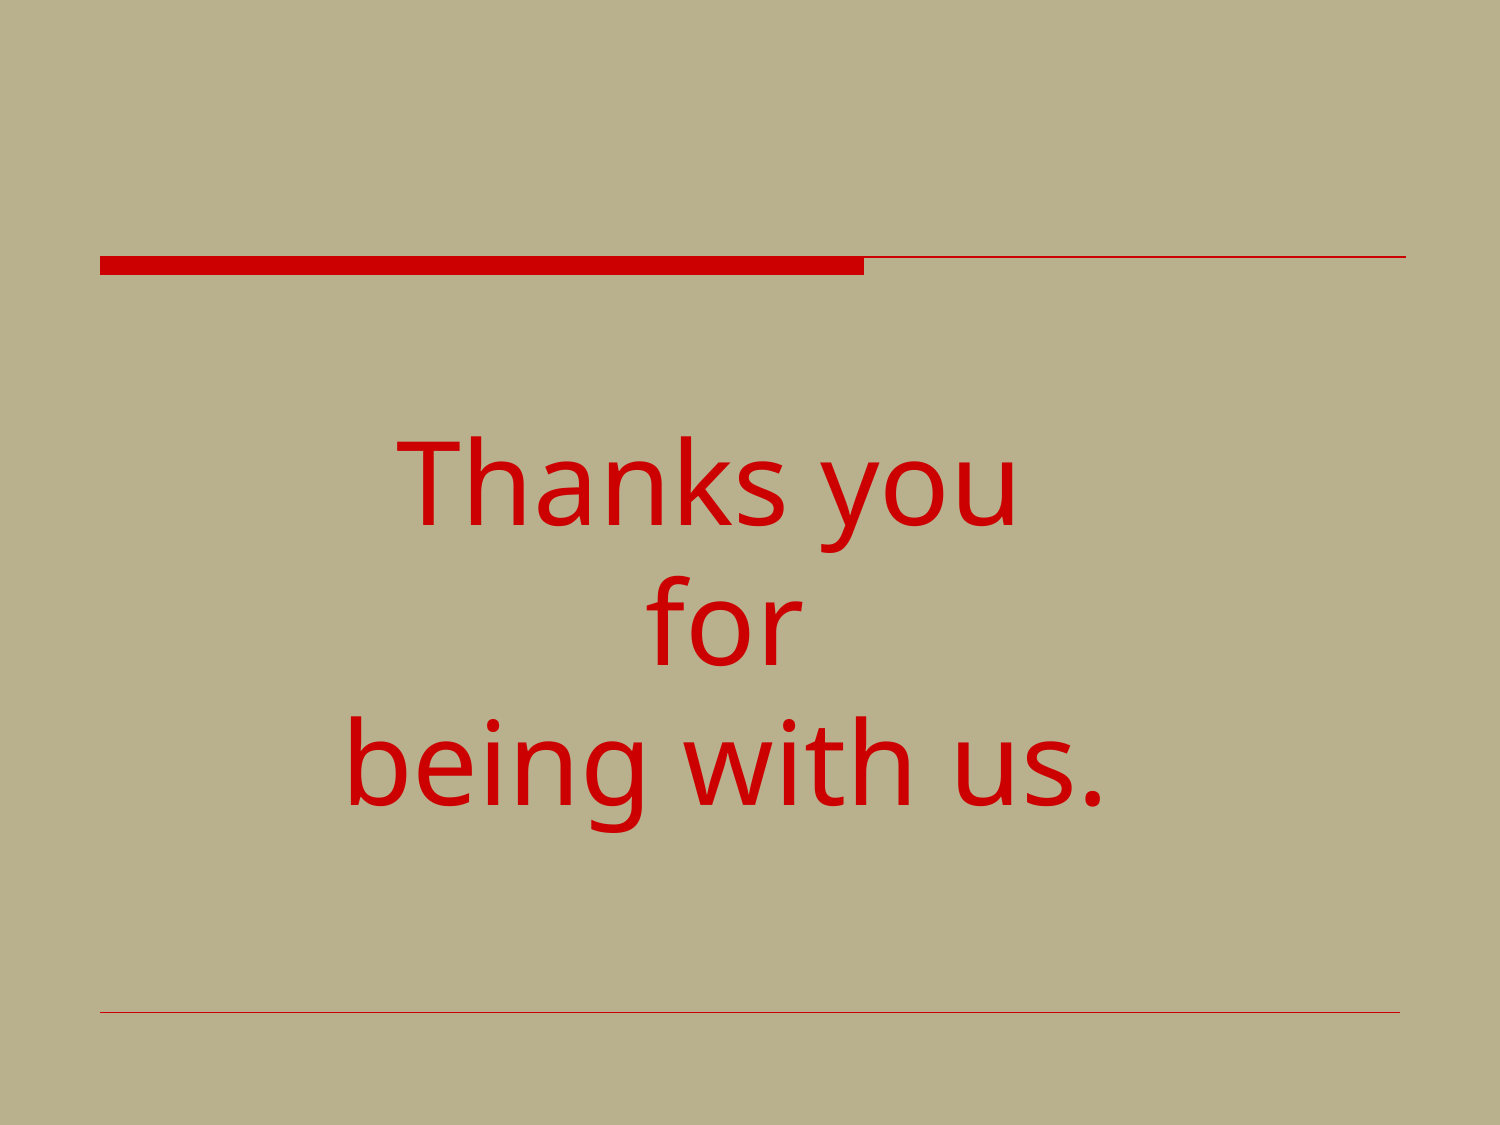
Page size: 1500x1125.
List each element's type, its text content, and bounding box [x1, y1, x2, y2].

title Thanks you for being with us. [62, 387, 1388, 837]
